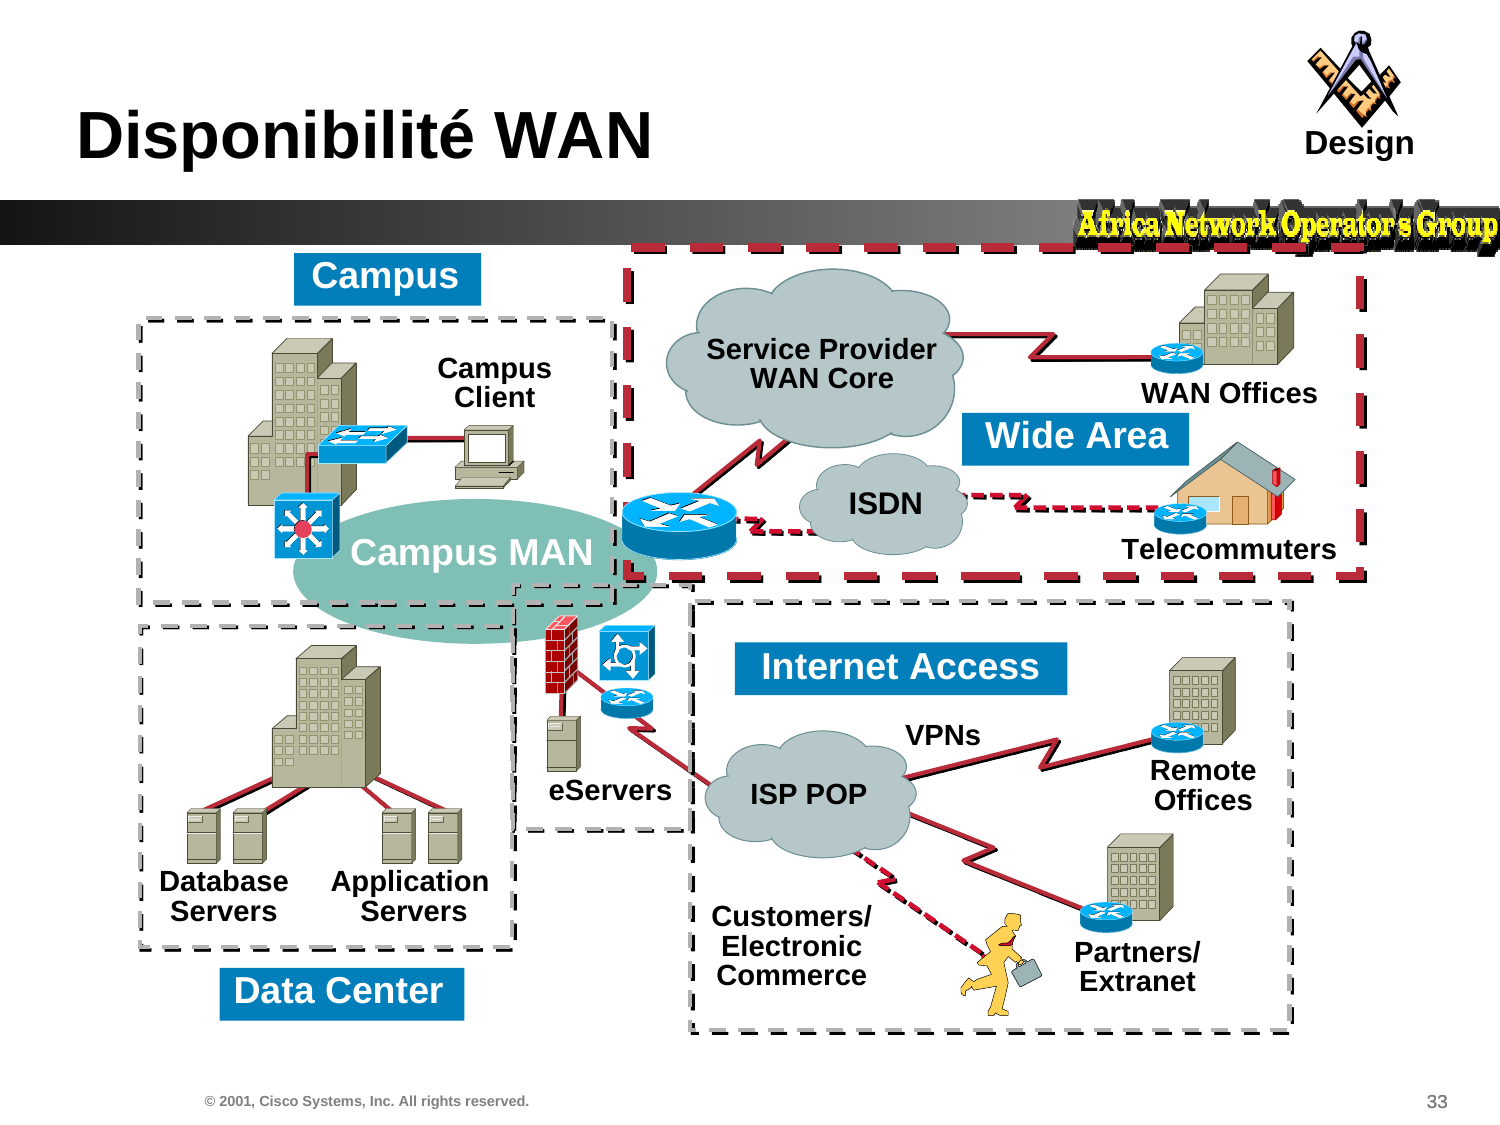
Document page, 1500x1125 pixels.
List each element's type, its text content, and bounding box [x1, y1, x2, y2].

text_box Internet Access [749, 639, 1063, 694]
picture [960, 913, 1043, 1016]
picture [1150, 343, 1166, 351]
text_box [294, 253, 482, 306]
picture [546, 715, 581, 772]
picture [1181, 726, 1193, 730]
picture [186, 808, 221, 861]
text_box Design [1292, 118, 1428, 168]
picture [1154, 441, 1296, 525]
picture [1165, 514, 1178, 521]
picture [600, 687, 654, 704]
title Disponibilité WAN [62, 41, 1314, 180]
picture [339, 430, 364, 435]
picture [361, 436, 384, 440]
picture [684, 499, 716, 510]
text_box Partners/ Extranet [1060, 931, 1216, 1005]
picture [1163, 347, 1175, 351]
picture [1161, 354, 1173, 359]
picture [232, 808, 267, 861]
text_box Data Center [221, 963, 467, 1018]
text_box Application Servers [317, 861, 528, 935]
text_box Database Servers [131, 861, 317, 935]
picture [1109, 913, 1122, 918]
picture [681, 515, 715, 528]
picture [545, 615, 579, 695]
text_box Campus [299, 248, 482, 303]
text_box Telecommuters [1106, 528, 1353, 572]
text_box ISDN [834, 481, 937, 528]
text_box Wide Area [973, 408, 1192, 463]
picture [798, 452, 969, 556]
picture [1107, 833, 1174, 922]
picture [331, 439, 356, 443]
picture [381, 808, 417, 861]
text_box Campus Client [423, 347, 567, 421]
text_box [293, 498, 658, 644]
picture [600, 711, 619, 719]
picture [1154, 528, 1207, 535]
picture [1080, 902, 1105, 910]
text_box VPNs [891, 714, 996, 759]
text_box [219, 967, 465, 1021]
picture [1163, 726, 1175, 730]
picture [427, 808, 463, 861]
picture [1180, 354, 1192, 359]
picture [622, 492, 738, 561]
picture [629, 699, 642, 704]
picture [271, 645, 382, 788]
picture [1161, 733, 1174, 738]
picture [386, 425, 408, 464]
picture [1090, 913, 1102, 918]
picture [598, 624, 657, 682]
picture [1180, 733, 1194, 738]
picture [645, 499, 678, 510]
picture [1180, 347, 1193, 351]
text_box Service Provider WAN Core [692, 328, 952, 402]
picture [279, 505, 327, 553]
picture [635, 711, 654, 719]
picture [1070, 180, 1500, 371]
text_box [962, 412, 1169, 466]
picture [1169, 657, 1236, 745]
picture [1125, 926, 1133, 931]
text_box [734, 642, 1068, 696]
picture [454, 425, 525, 489]
text_box WAN Offices [1127, 371, 1332, 417]
text_box eServers [518, 737, 703, 814]
text_box Customers/ Electronic Commerce [677, 896, 906, 999]
picture [642, 514, 675, 528]
text_box Campus MAN [336, 525, 608, 581]
picture [622, 492, 670, 508]
picture [665, 267, 965, 450]
picture [704, 729, 918, 859]
picture [247, 338, 358, 559]
picture [1151, 722, 1168, 729]
picture [1307, 29, 1402, 118]
text_box ISP POP [736, 772, 882, 818]
picture [370, 428, 394, 432]
picture [1166, 507, 1179, 511]
picture [1184, 514, 1197, 519]
text_box Remote Offices [1125, 750, 1282, 823]
